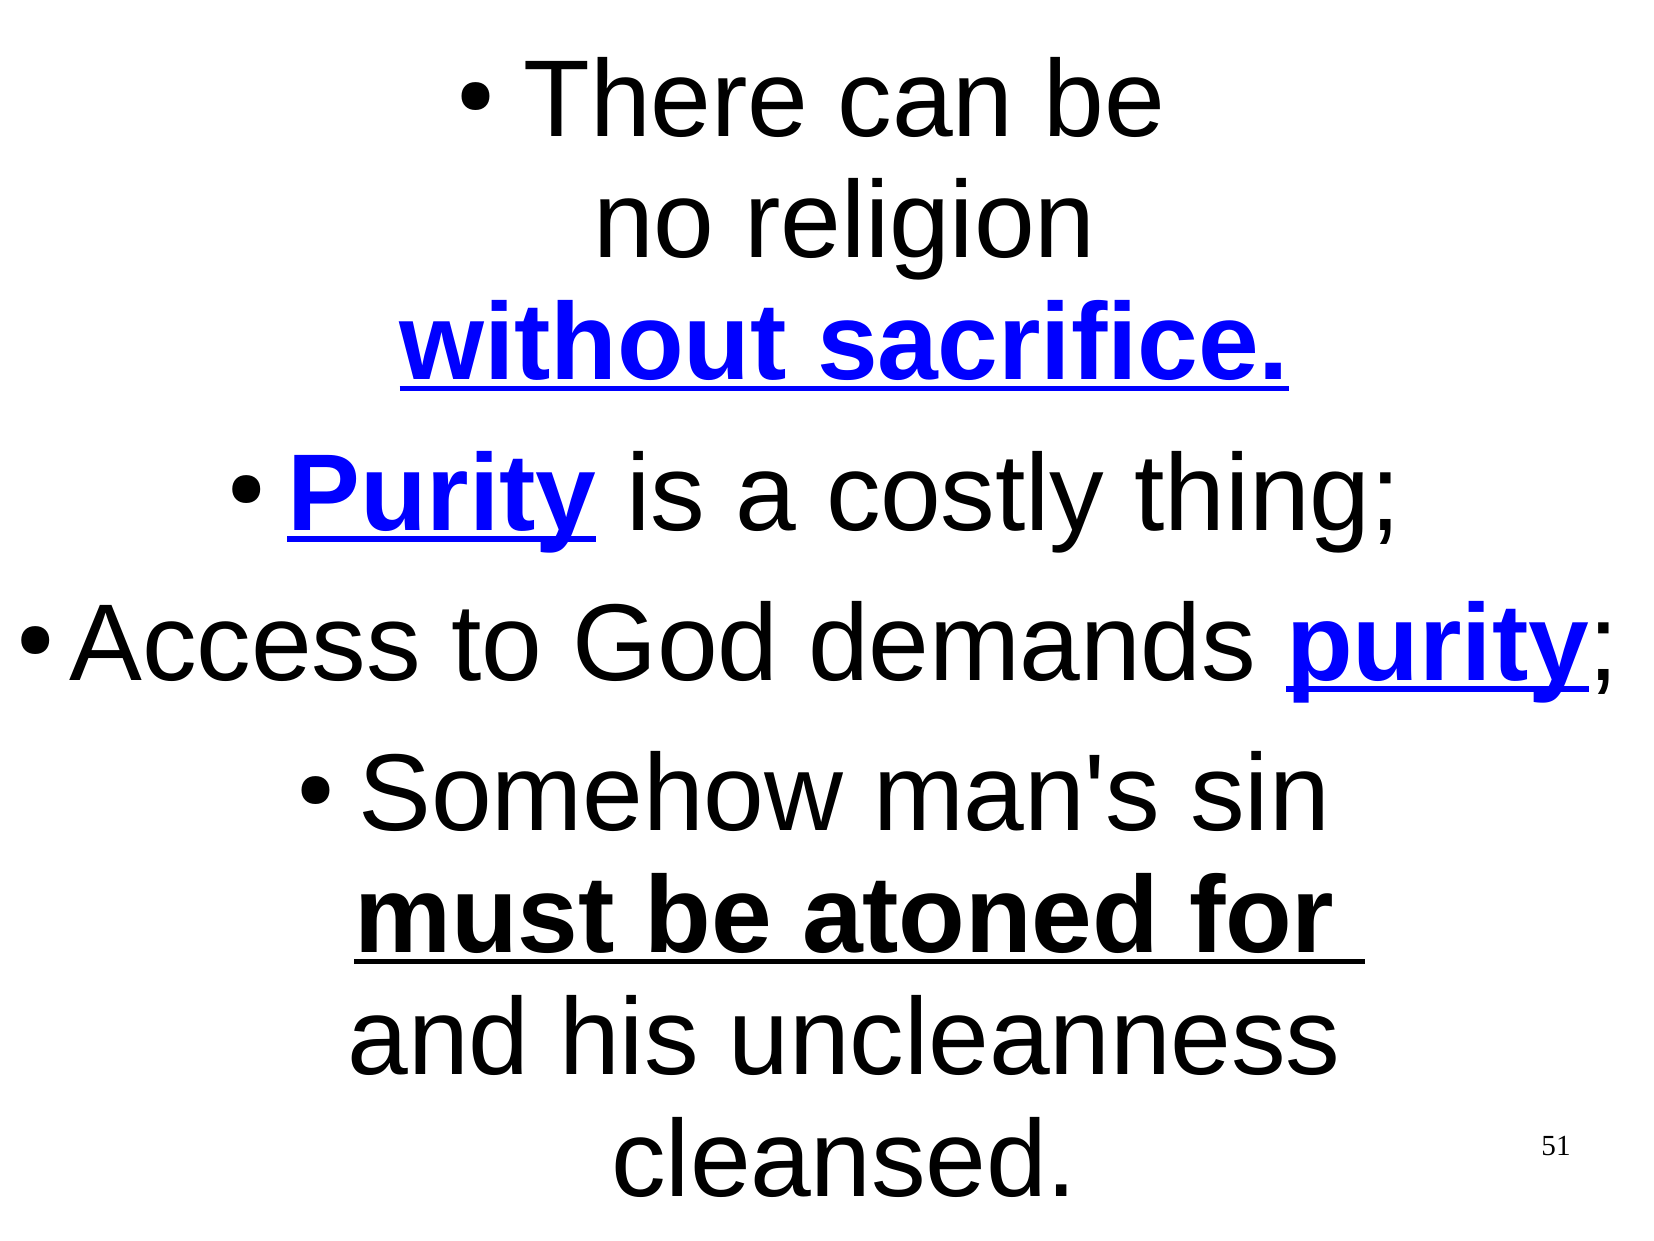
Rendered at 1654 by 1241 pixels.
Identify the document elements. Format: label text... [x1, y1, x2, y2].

list There can be no religion without sacrifice. Purity is a costly thing; Access to God demands purity; Somehow man's sin must be atoned for and his uncleanness cleansed. [0, 37, 1651, 1238]
